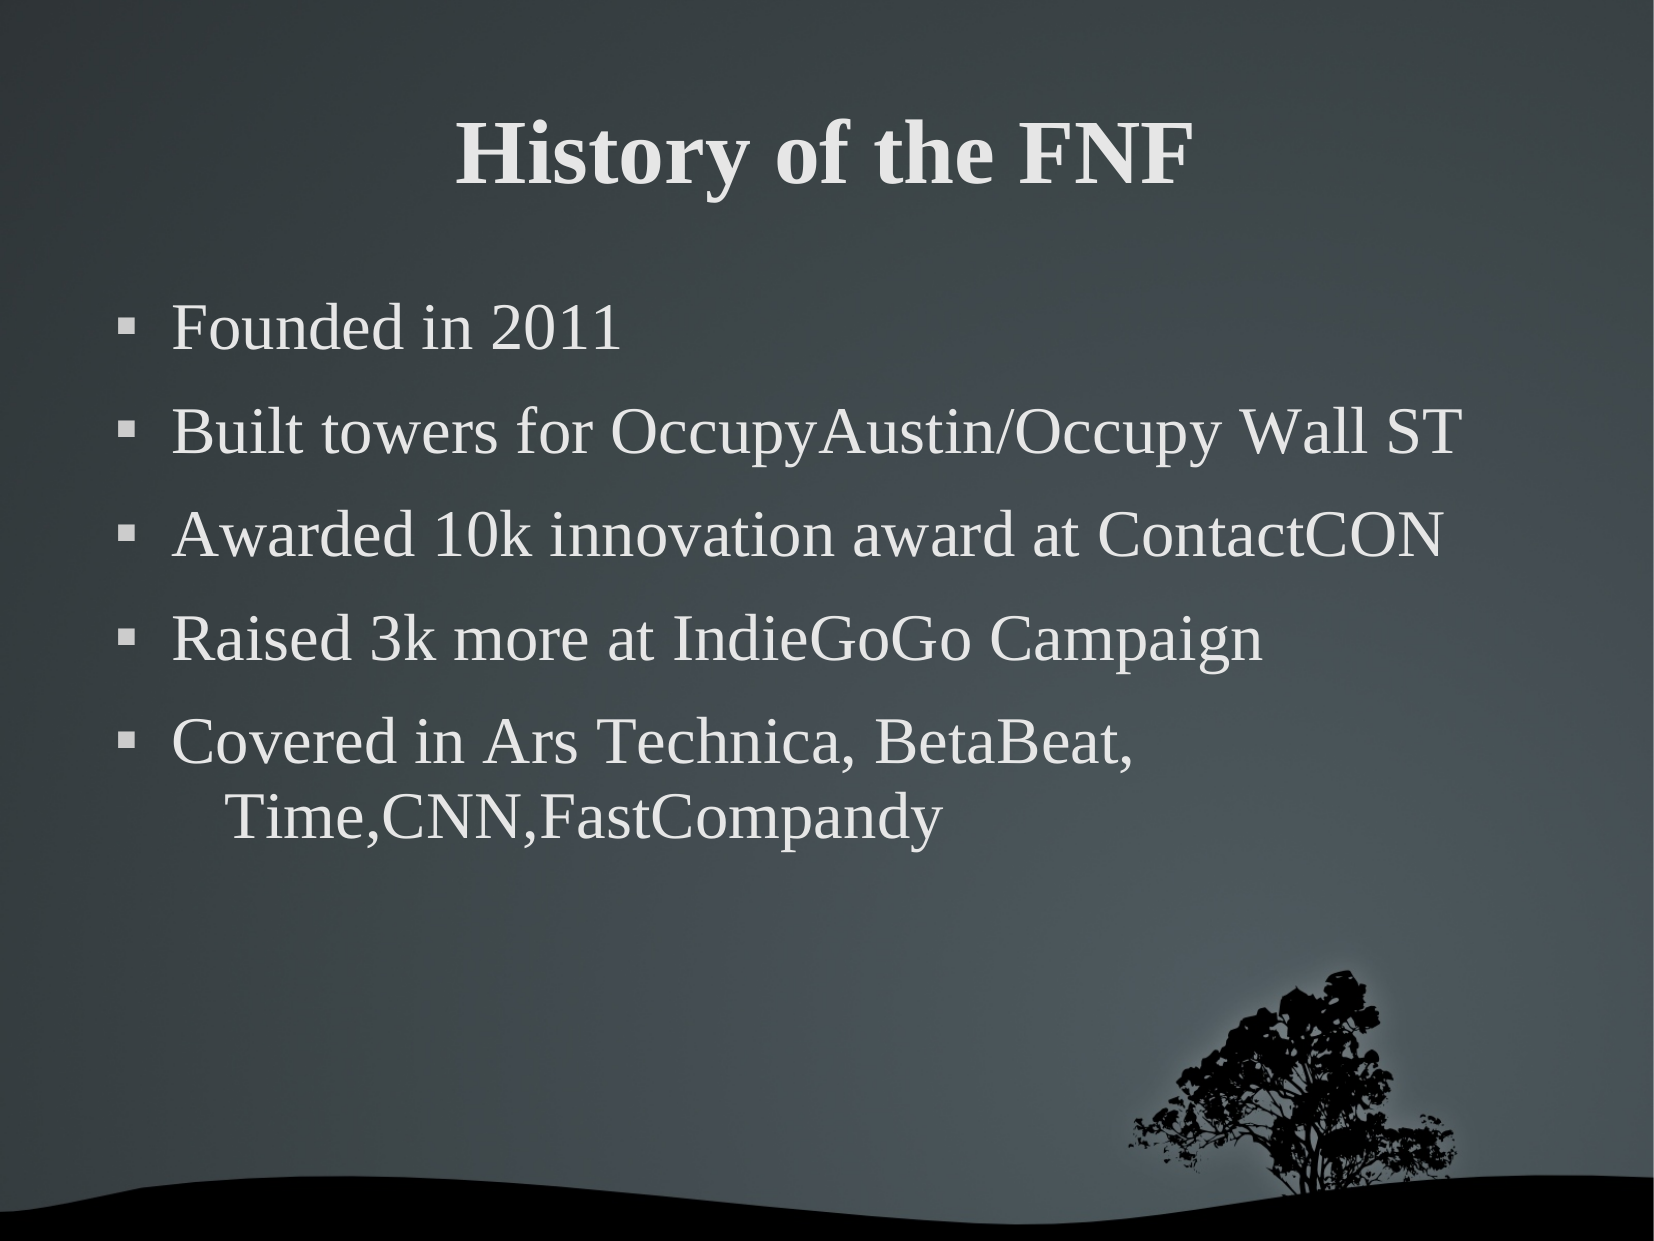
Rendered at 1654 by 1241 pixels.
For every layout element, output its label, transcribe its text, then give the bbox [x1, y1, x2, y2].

list Founded in 2011 Built towers for OccupyAustin/Occupy Wall ST Awarded 10k innovation award at ContactCON Raised 3k more at IndieGoGo Campaign Covered in Ars Technica, BetaBeat, Time,CNN,FastCompandy [82, 290, 1571, 1109]
picture [0, 0, 1654, 1241]
title History of the FNF [82, 49, 1571, 257]
